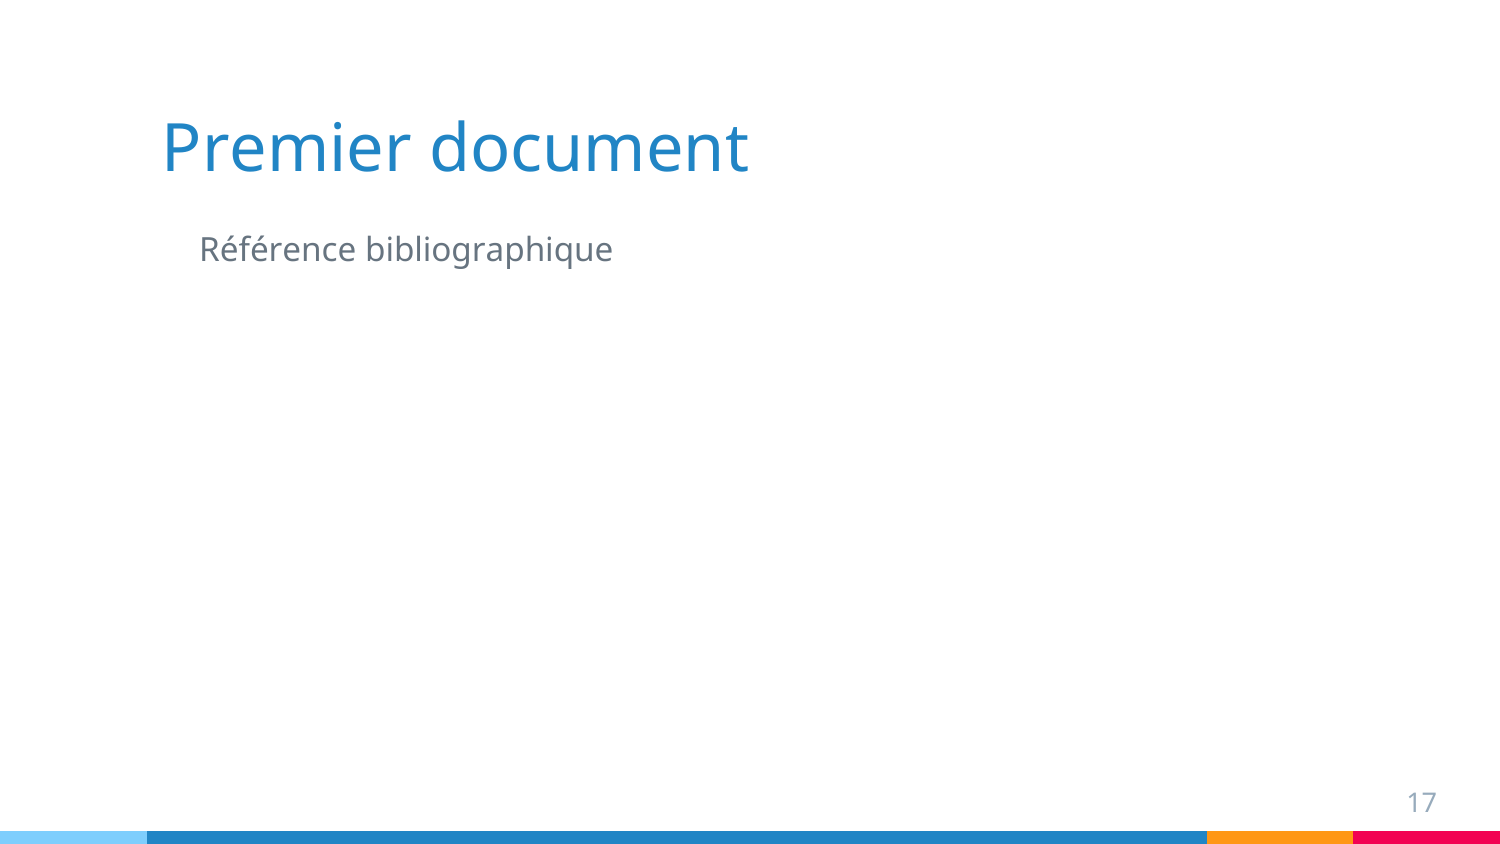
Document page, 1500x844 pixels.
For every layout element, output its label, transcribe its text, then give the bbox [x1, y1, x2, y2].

text_box 17 [1391, 770, 1482, 822]
list Référence bibliographique [146, 213, 1310, 822]
title Premier document [146, 58, 1373, 200]
